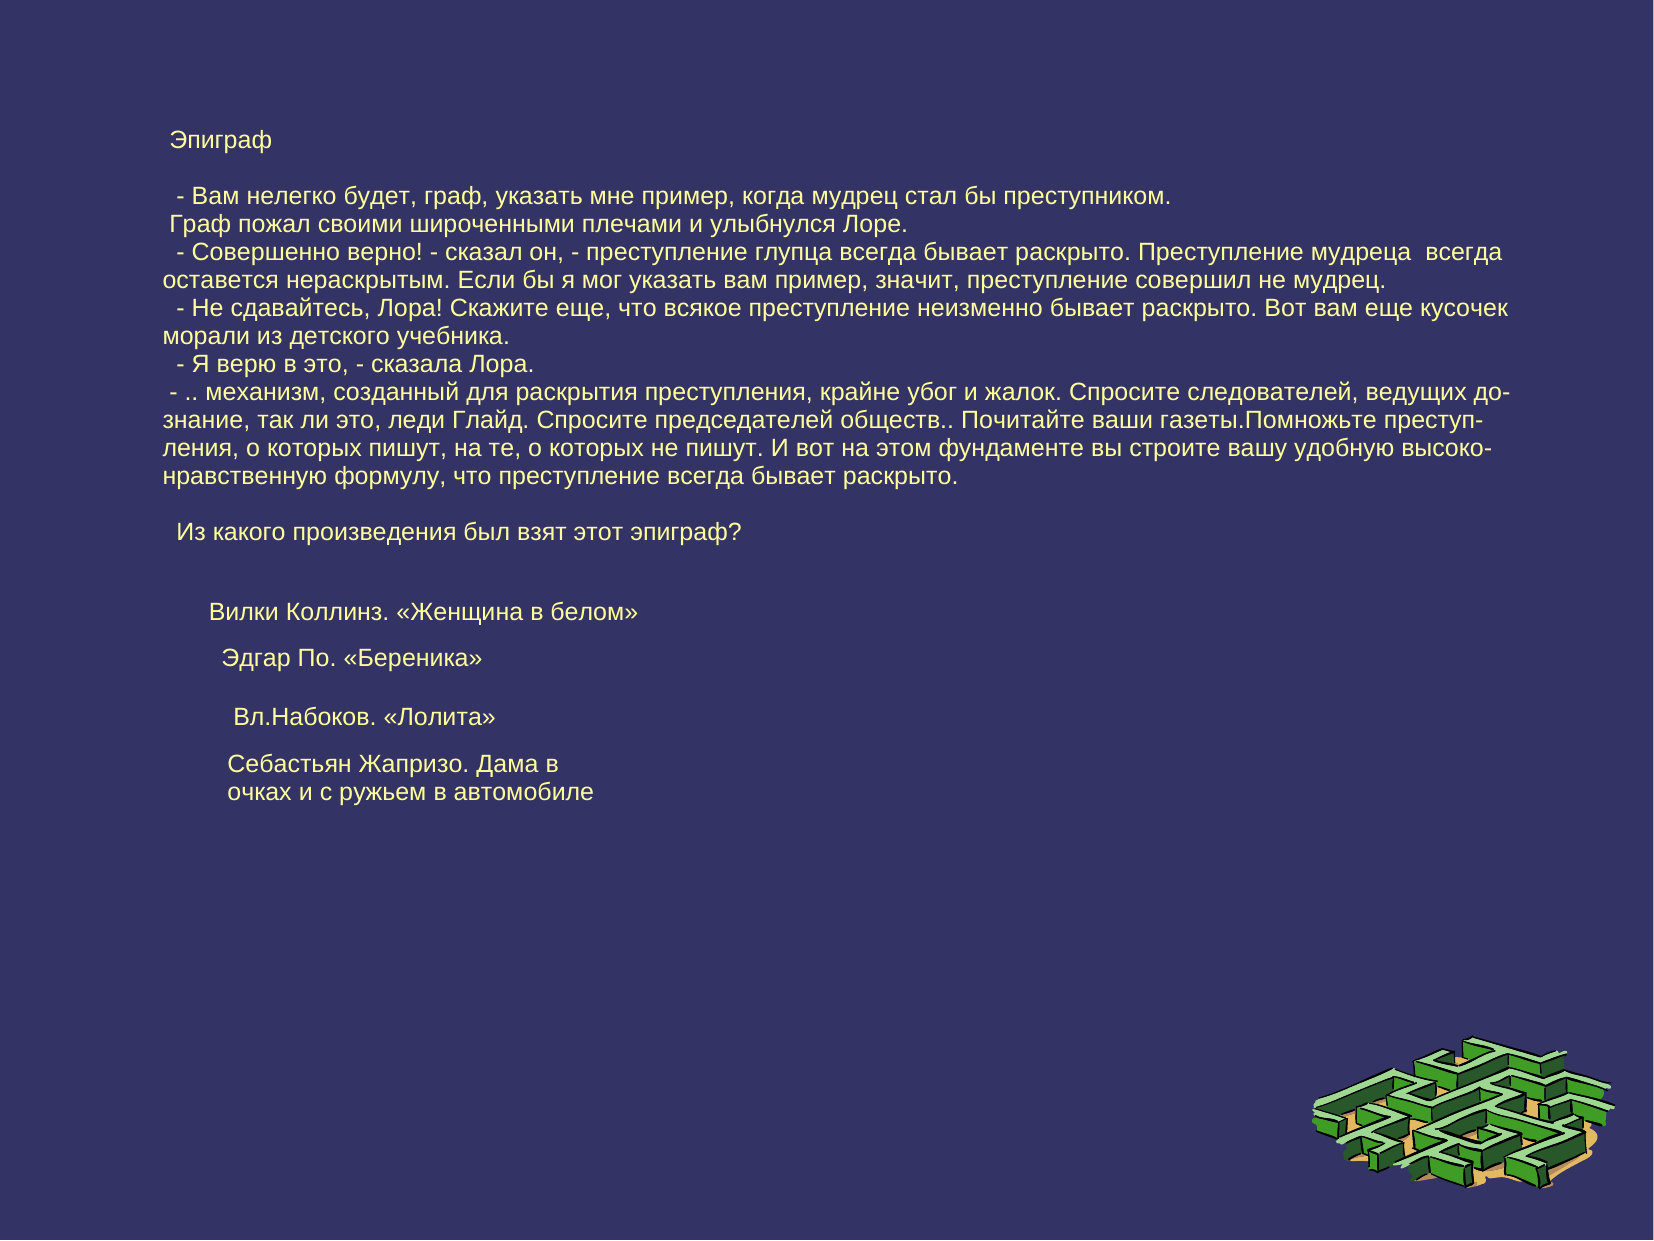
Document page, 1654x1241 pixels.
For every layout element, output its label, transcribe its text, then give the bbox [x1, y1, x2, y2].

text_box Эпиграф - Вам нелегко будет, граф, указать мне пример, когда мудрец стал бы преступником. Граф пожал своими широченными плечами и улыбнулся Лоре. - Совершенно верно! - сказал он, - преступление глупца всегда бывает раскрыто. Преступление мудреца всегда оставется нераскрытым. Если бы я мог указать вам пример, значит, преступление совершил не мудрец. - Не сдавайтесь, Лора! Скажите еще, что всякое преступление неизменно бывает раскрыто. Вот вам еще кусочек морали из детского учебника. - Я верю в это, - сказала Лора. - .. механизм, созданный для раскрытия преступления, крайне убог и жалок. Спросите следователей, ведущих до- знание, так ли это, леди Глайд. Спросите председателей обществ.. Почитайте ваши газеты.Помножьте преступ- ления, о которых пишут, на те, о которых не пишут. И вот на этом фундаменте вы строите вашу удобную высоко- нравственную формулу, что преступление всегда бывает раскрыто. Из какого произведения был взят этот эпиграф? [147, 118, 1536, 562]
text_box Себастьян Жапризо. Дама в очках и с ружьем в автомобиле [212, 742, 615, 814]
text_box Эдгар По. «Береника» [206, 636, 810, 680]
text_box Вилки Коллинз. «Женщина в белом» [193, 590, 739, 634]
text_box Вл.Набоков. «Лолита» [218, 695, 621, 739]
